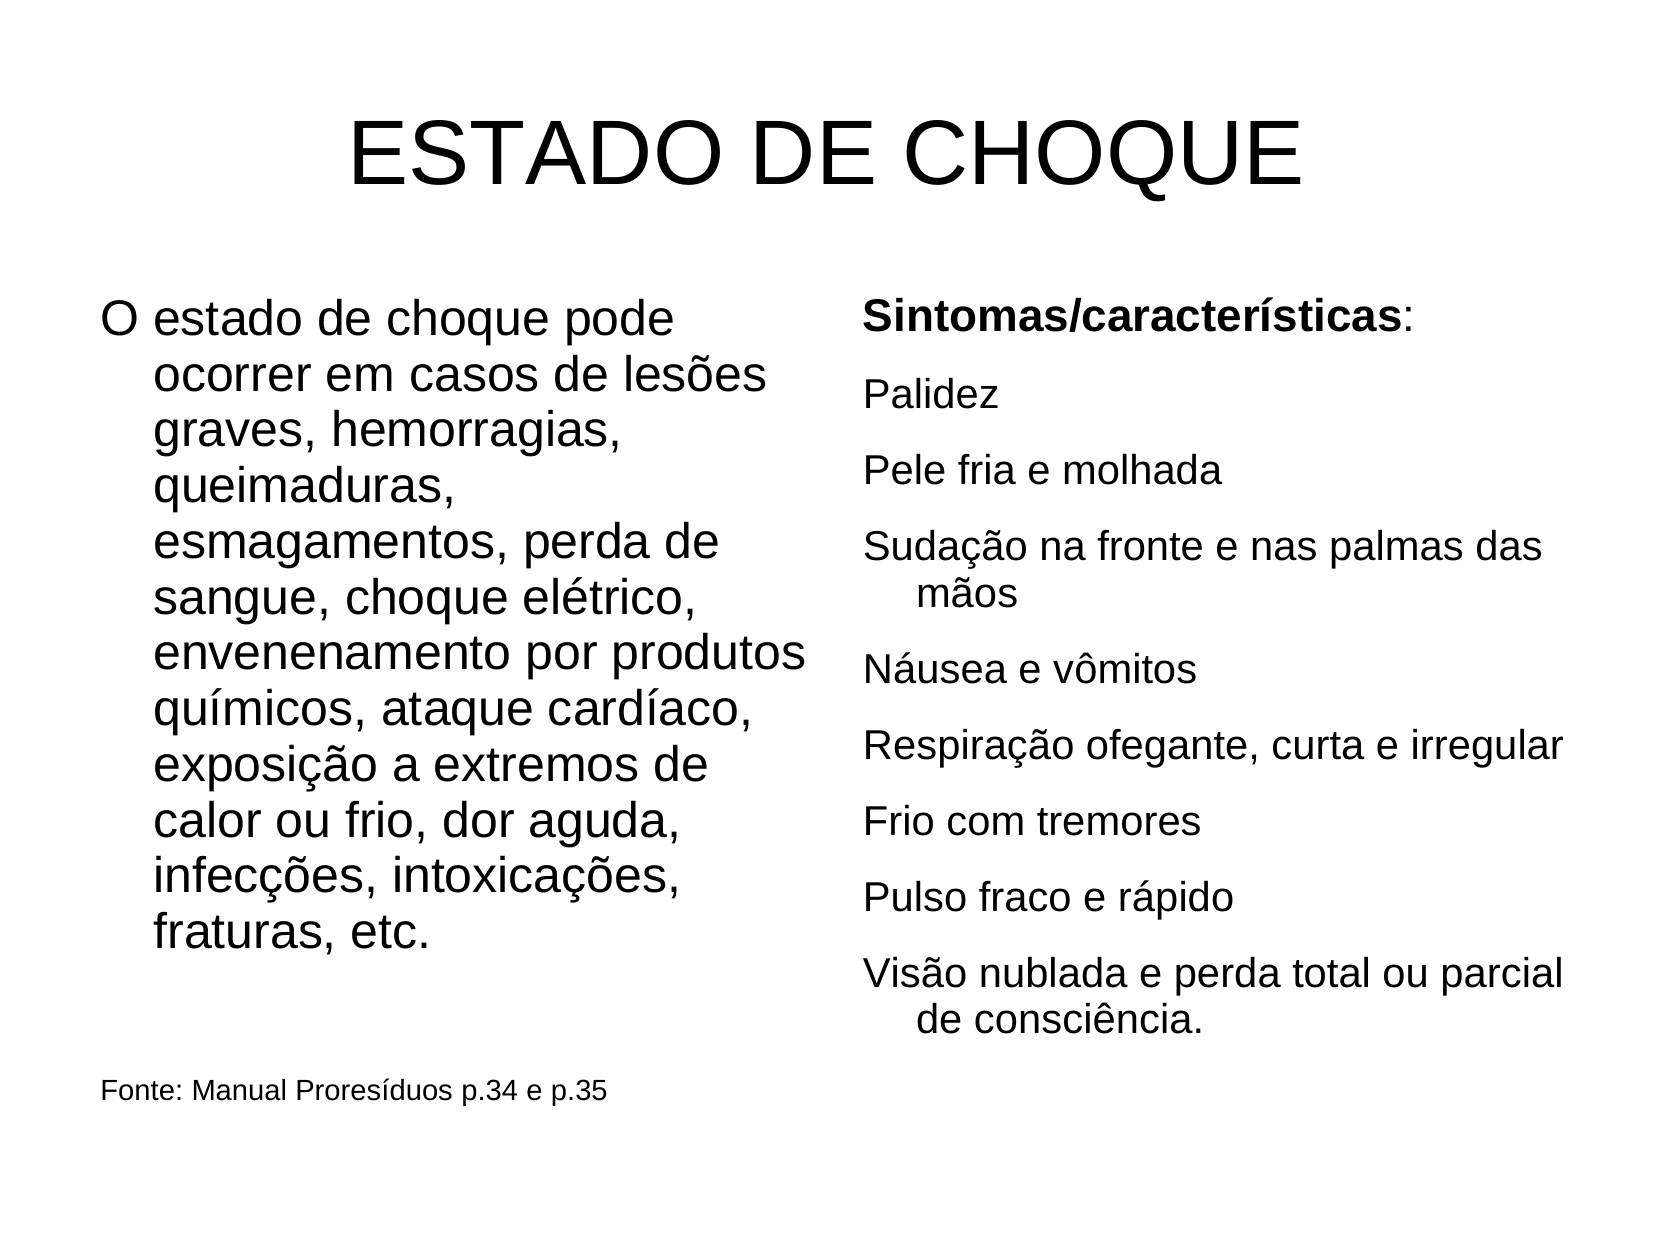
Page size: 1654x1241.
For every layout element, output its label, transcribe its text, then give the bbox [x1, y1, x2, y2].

list O estado de choque pode ocorrer em casos de lesões graves, hemorragias, queimaduras, esmagamentos, perda de sangue, choque elétrico, envenenamento por produtos químicos, ataque cardíaco, exposição a extremos de calor ou frio, dor aguda, infecções, intoxicações, fraturas, etc. Fonte: Manual Proresíduos p.34 e p.35 [82, 290, 809, 1109]
title ESTADO DE CHOQUE [82, 49, 1571, 257]
list Sintomas/características: Palidez Pele fria e molhada Sudação na fronte e nas palmas das mãos Náusea e vômitos Respiração ofegante, curta e irregular Frio com tremores Pulso fraco e rápido Visão nublada e perda total ou parcial de consciência. [845, 290, 1572, 1109]
